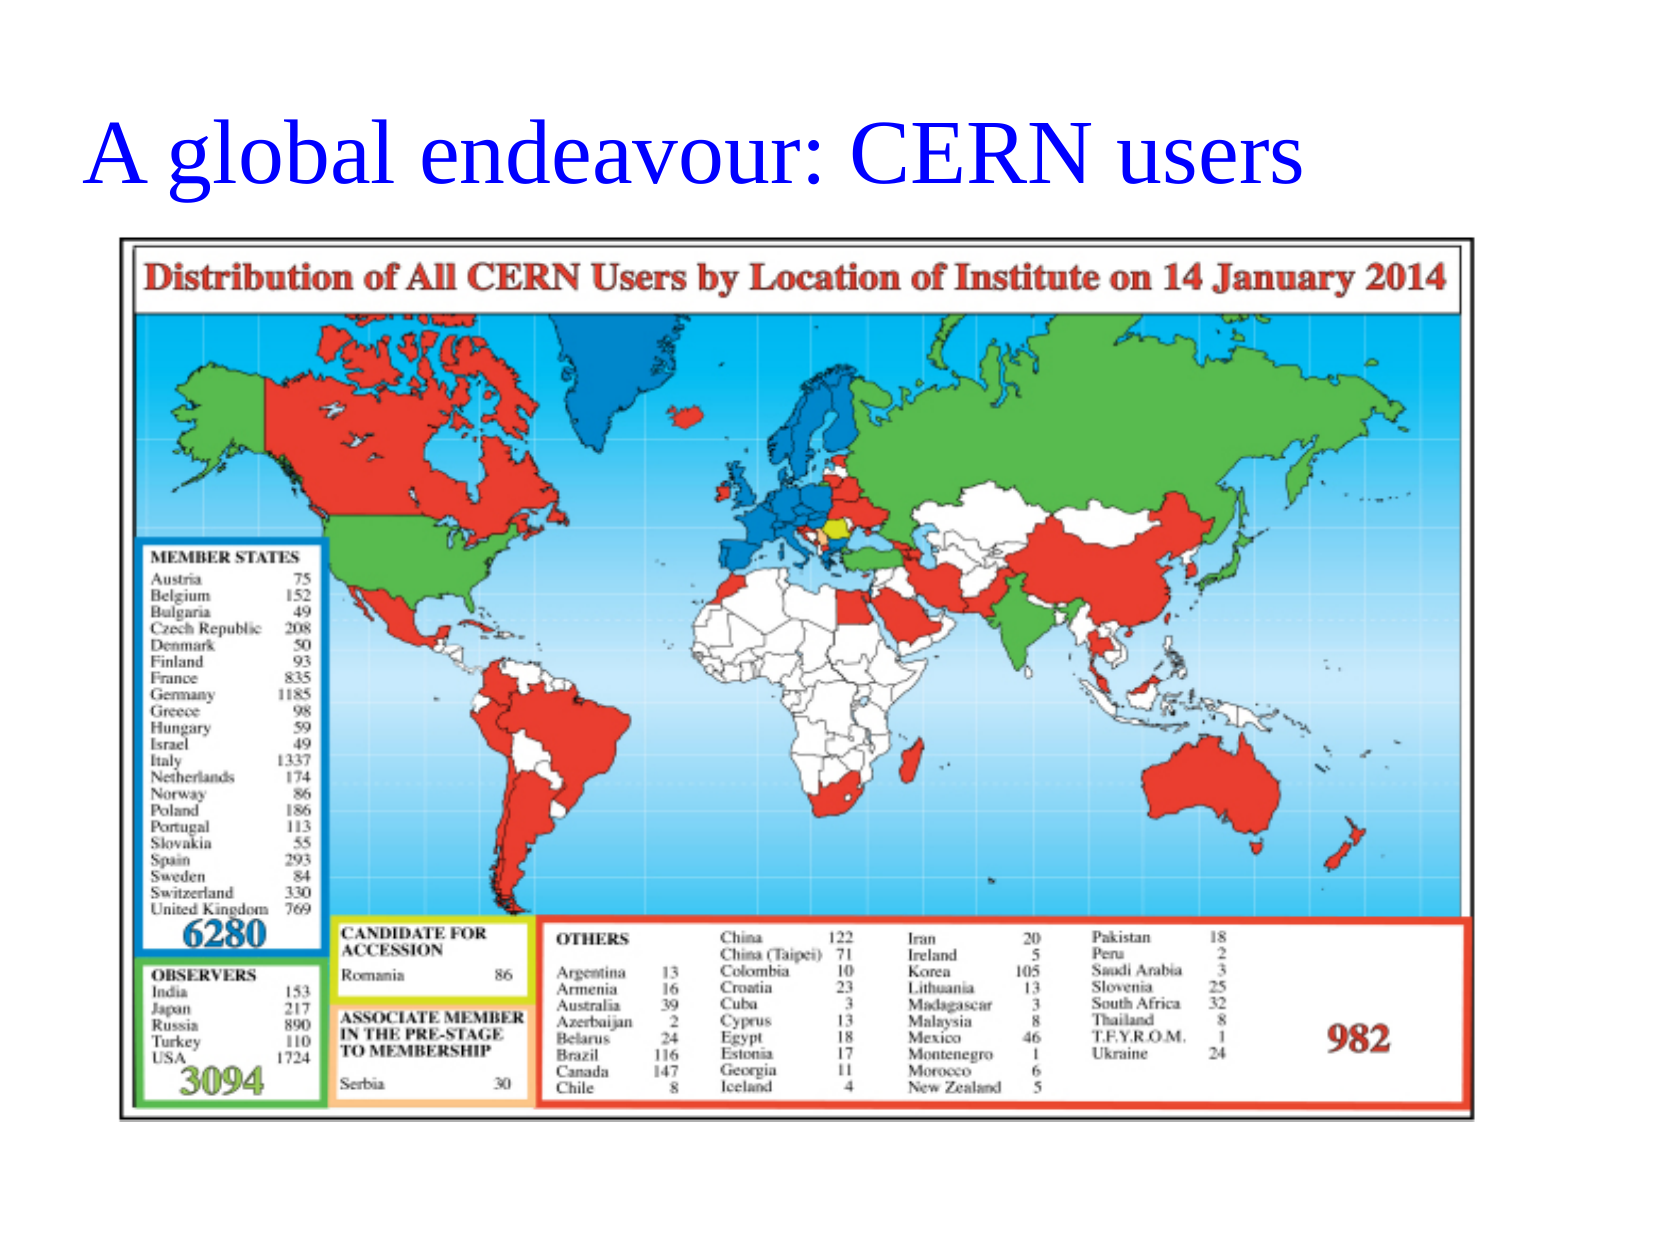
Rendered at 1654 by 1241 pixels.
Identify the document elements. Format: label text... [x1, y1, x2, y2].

title A global endeavour: CERN users [82, 56, 1571, 250]
picture [118, 236, 1477, 1123]
